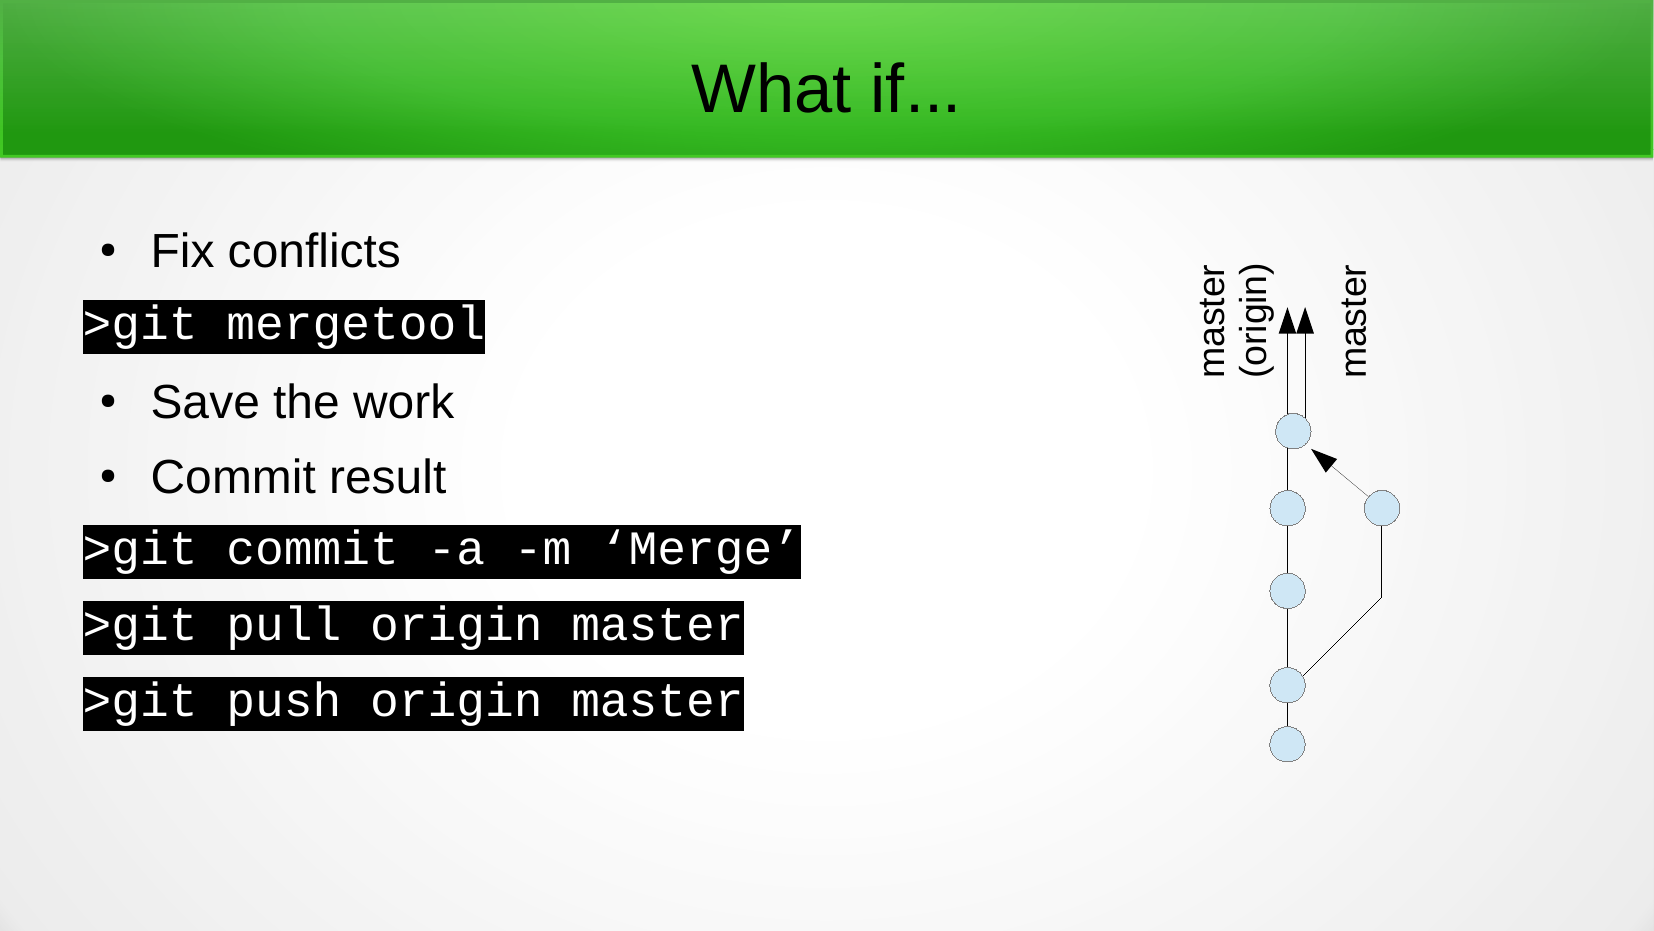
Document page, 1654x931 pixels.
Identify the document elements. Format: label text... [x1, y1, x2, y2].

text_box [1269, 490, 1306, 526]
text_box [1364, 490, 1400, 526]
text_box [1275, 413, 1312, 449]
text_box master [1324, 204, 1382, 394]
text_box [1269, 667, 1306, 703]
text_box master (origin) [1182, 204, 1282, 394]
list Fix conflicts >git mergetool Save the work Commit result >git commit -a -m ‘Merge’ >git pull origin master >git push origin master [82, 224, 809, 764]
text_box [1269, 573, 1306, 609]
text_box [1269, 726, 1306, 762]
title What if... [82, 35, 1571, 142]
